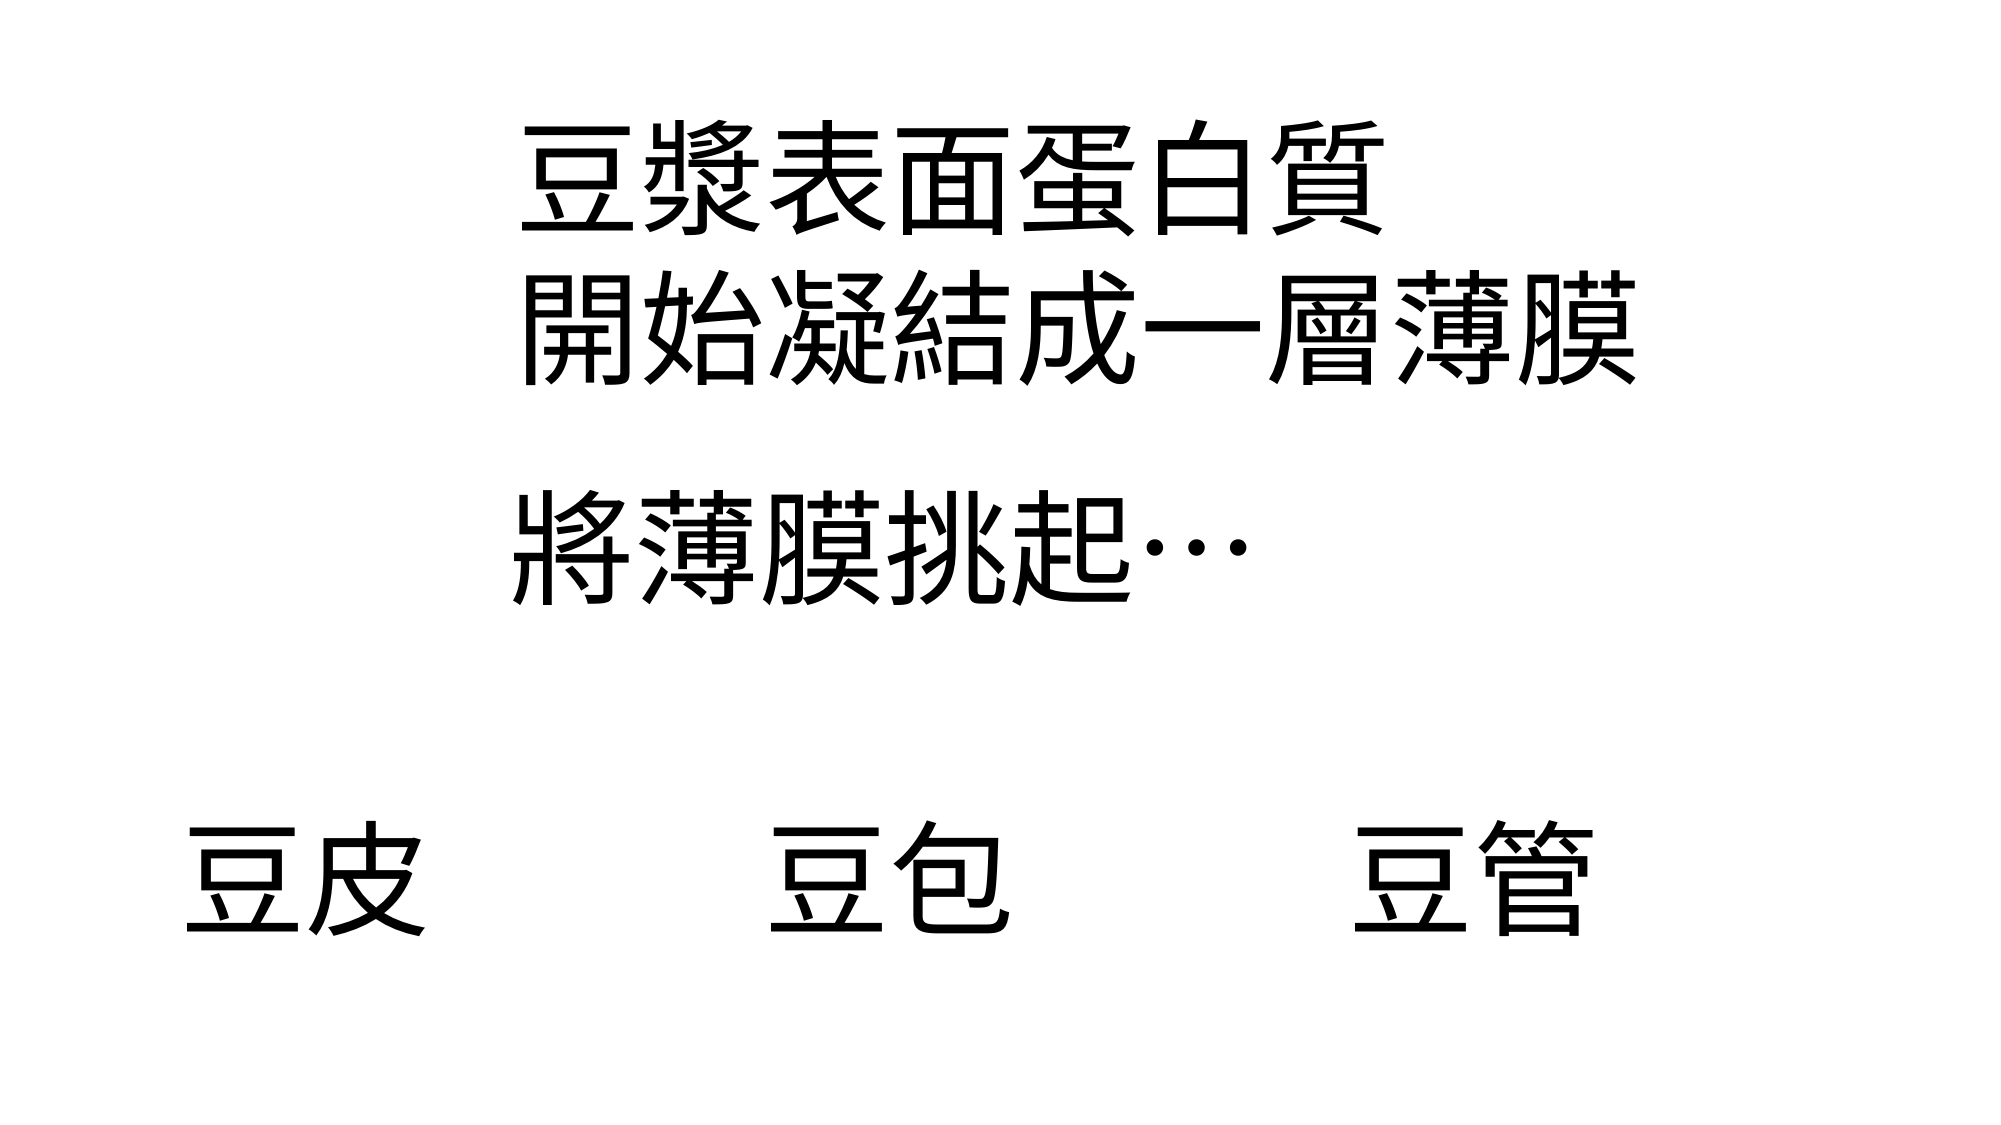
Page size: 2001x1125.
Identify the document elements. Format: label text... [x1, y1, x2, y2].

text_box 將薄膜挑起… [494, 462, 1878, 630]
text_box 豆漿表面蛋白質 開始凝結成一層薄膜 [500, 92, 1883, 411]
text_box 豆包 [749, 793, 1045, 961]
text_box 豆皮 [165, 793, 461, 961]
text_box 豆管 [1333, 793, 1630, 961]
